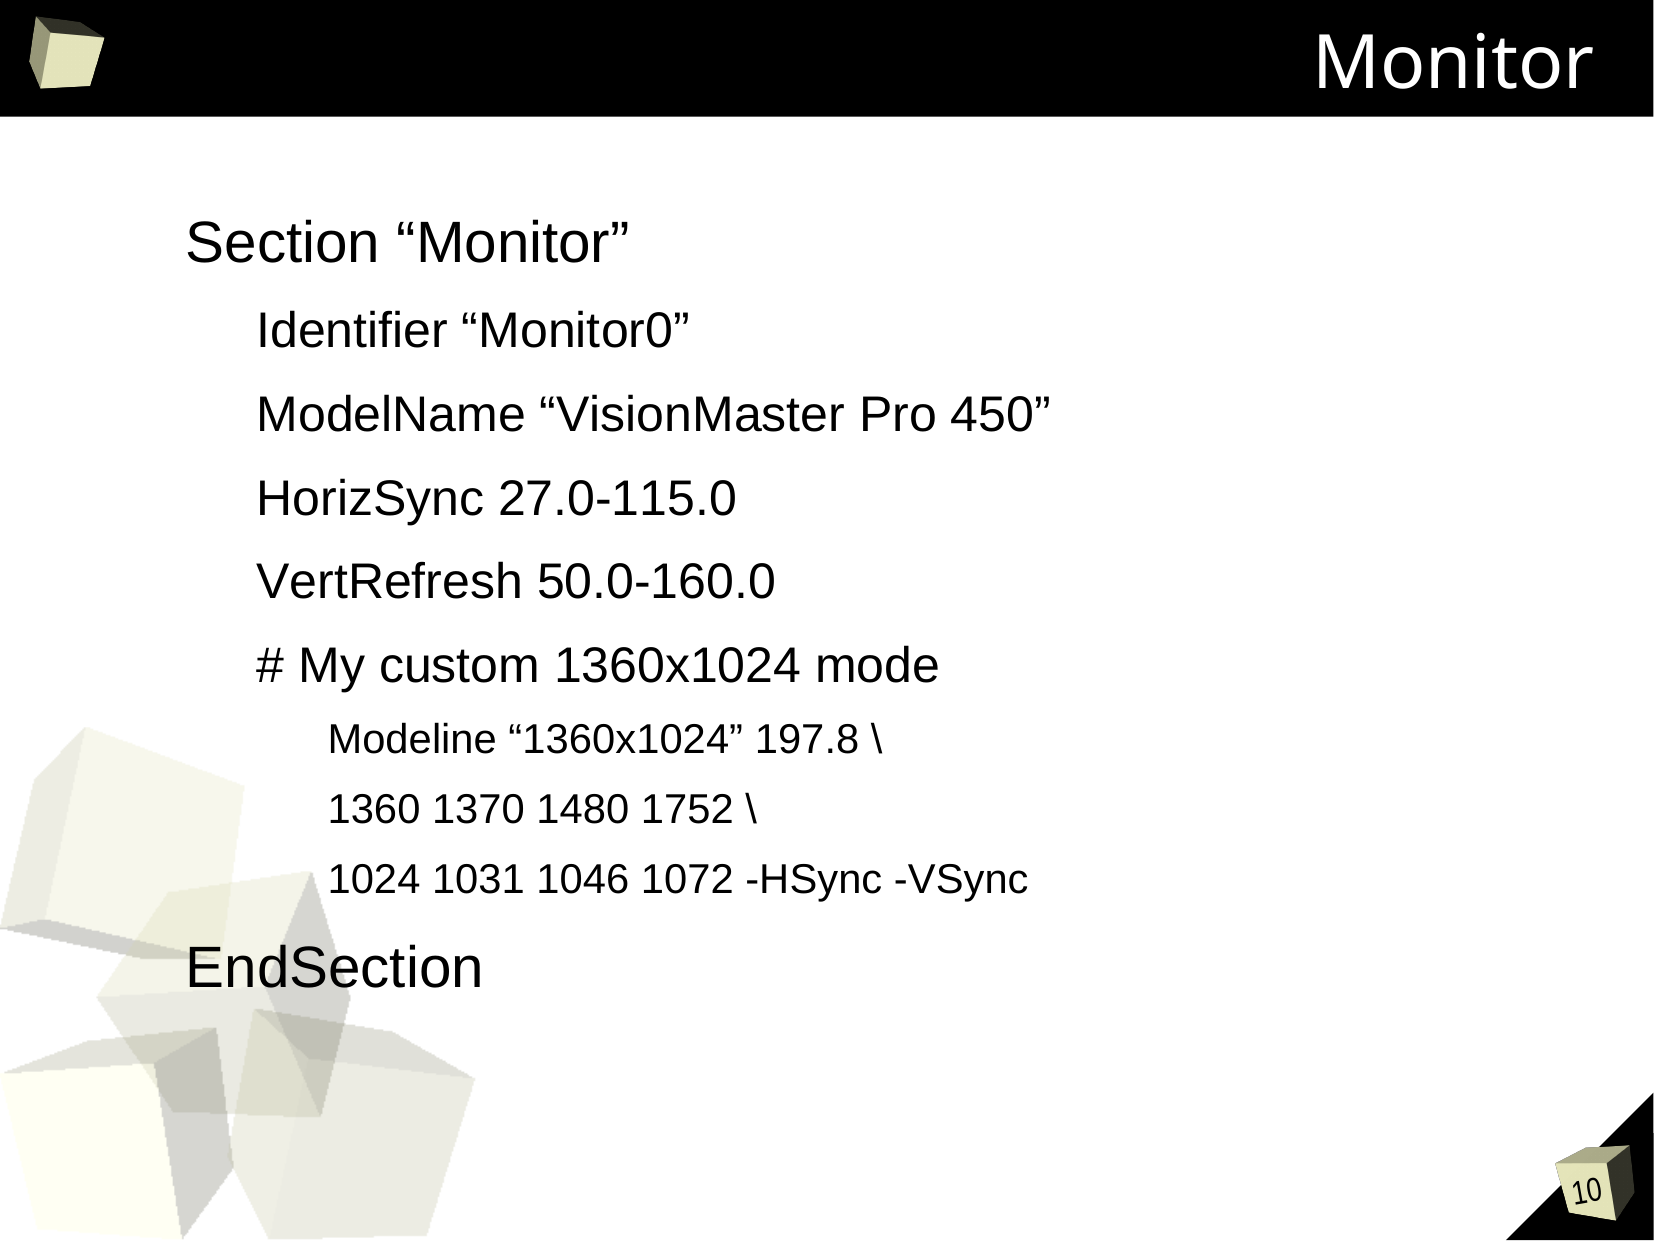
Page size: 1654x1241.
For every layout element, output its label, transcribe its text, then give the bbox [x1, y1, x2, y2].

title Monitor [118, 0, 1595, 119]
picture [0, 726, 477, 1241]
list Section “Monitor” Identifier “Monitor0” ModelName “VisionMaster Pro 450” HorizSync 27.0-115.0 VertRefresh 50.0-160.0 # My custom 1360x1024 mode Modeline “1360x1024” 197.8 \ 1360 1370 1480 1752 \ 1024 1031 1046 1072 -HSync -VSync EndSection [44, 177, 1611, 1214]
